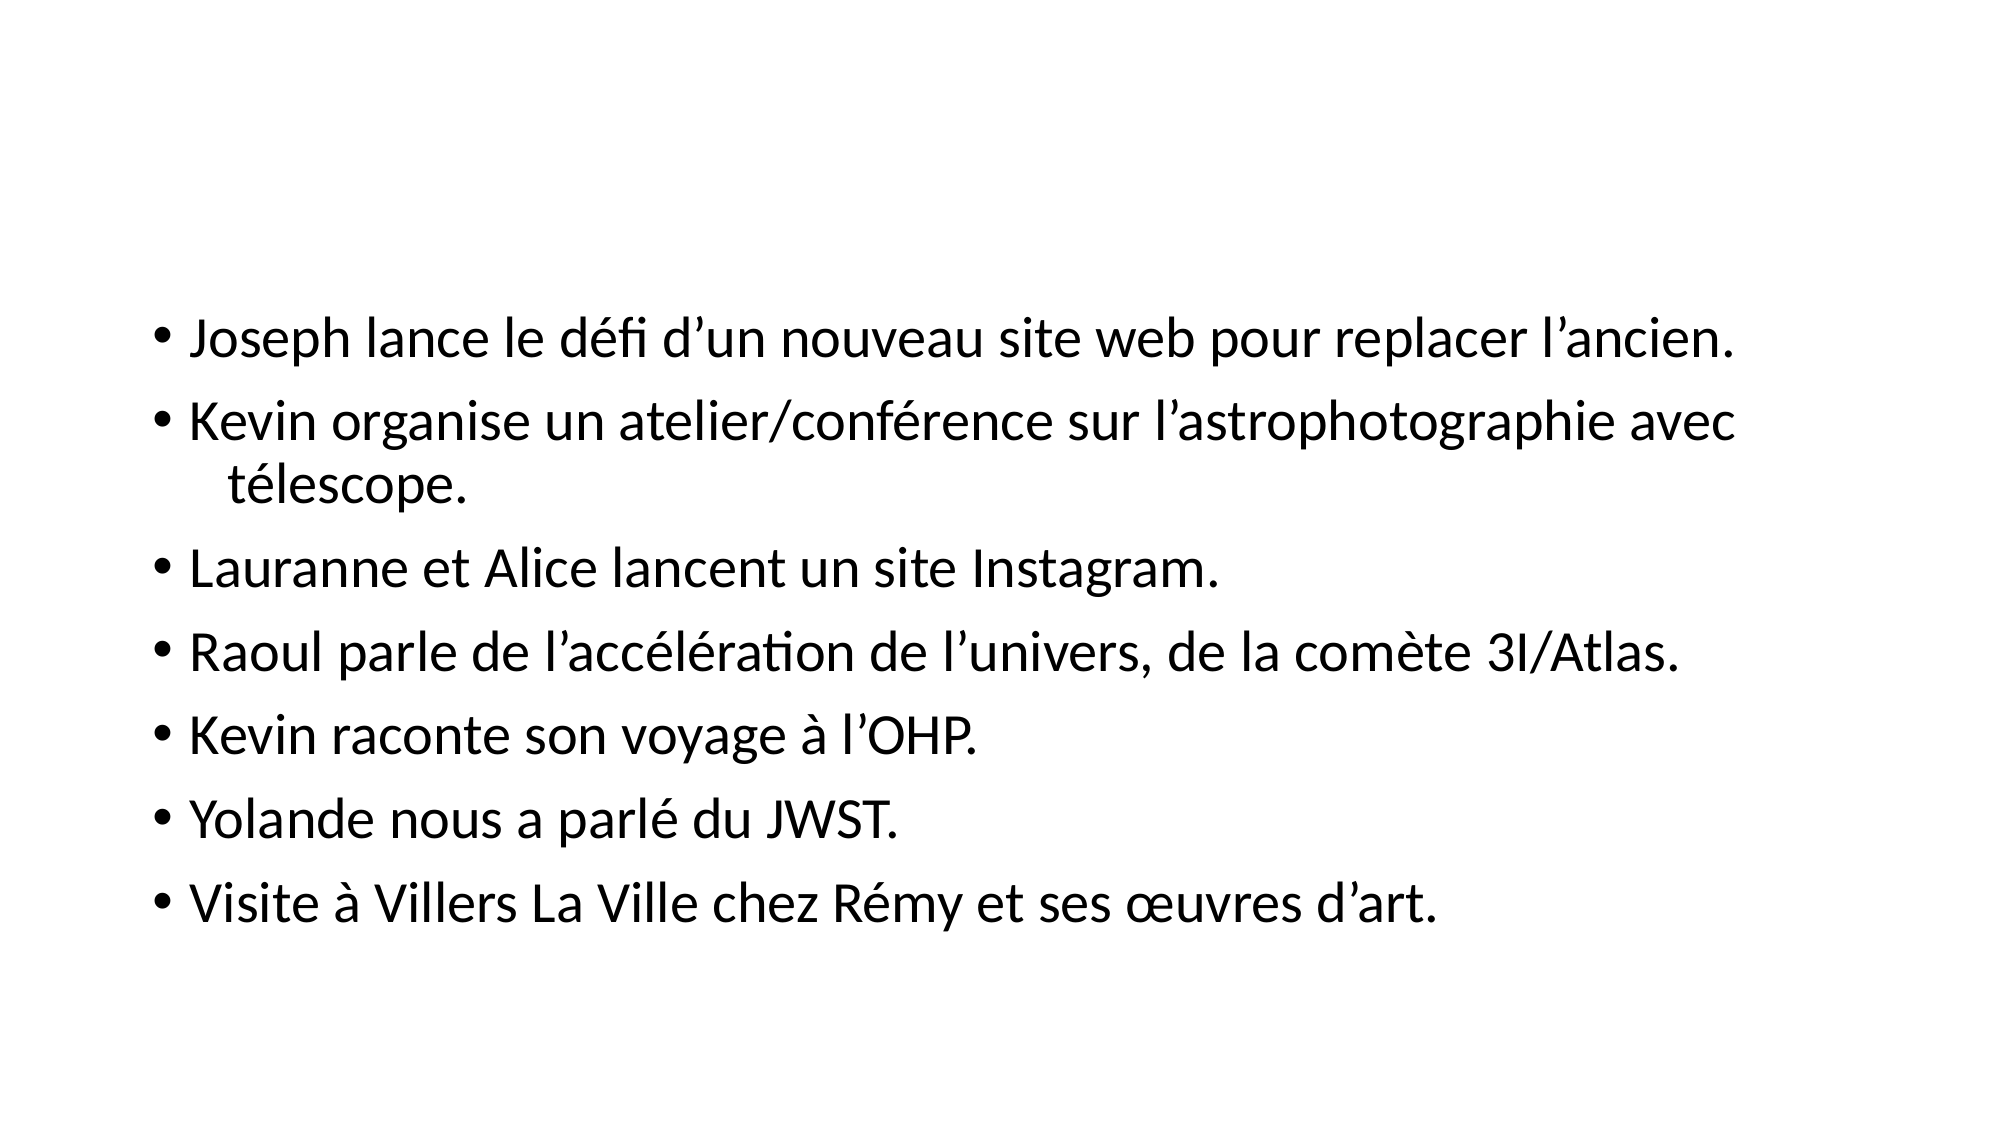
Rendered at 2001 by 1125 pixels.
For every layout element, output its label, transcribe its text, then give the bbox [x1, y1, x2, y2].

list Joseph lance le défi d’un nouveau site web pour replacer l’ancien. Kevin organise un atelier/conférence sur l’astrophotographie avec télescope. Lauranne et Alice lancent un site Instagram. Raoul parle de l’accélération de l’univers, de la comète 3I/Atlas. Kevin raconte son voyage à l’OHP. Yolande nous a parlé du JWST. Visite à Villers La Ville chez Rémy et ses œuvres d’art. [137, 299, 1863, 1014]
